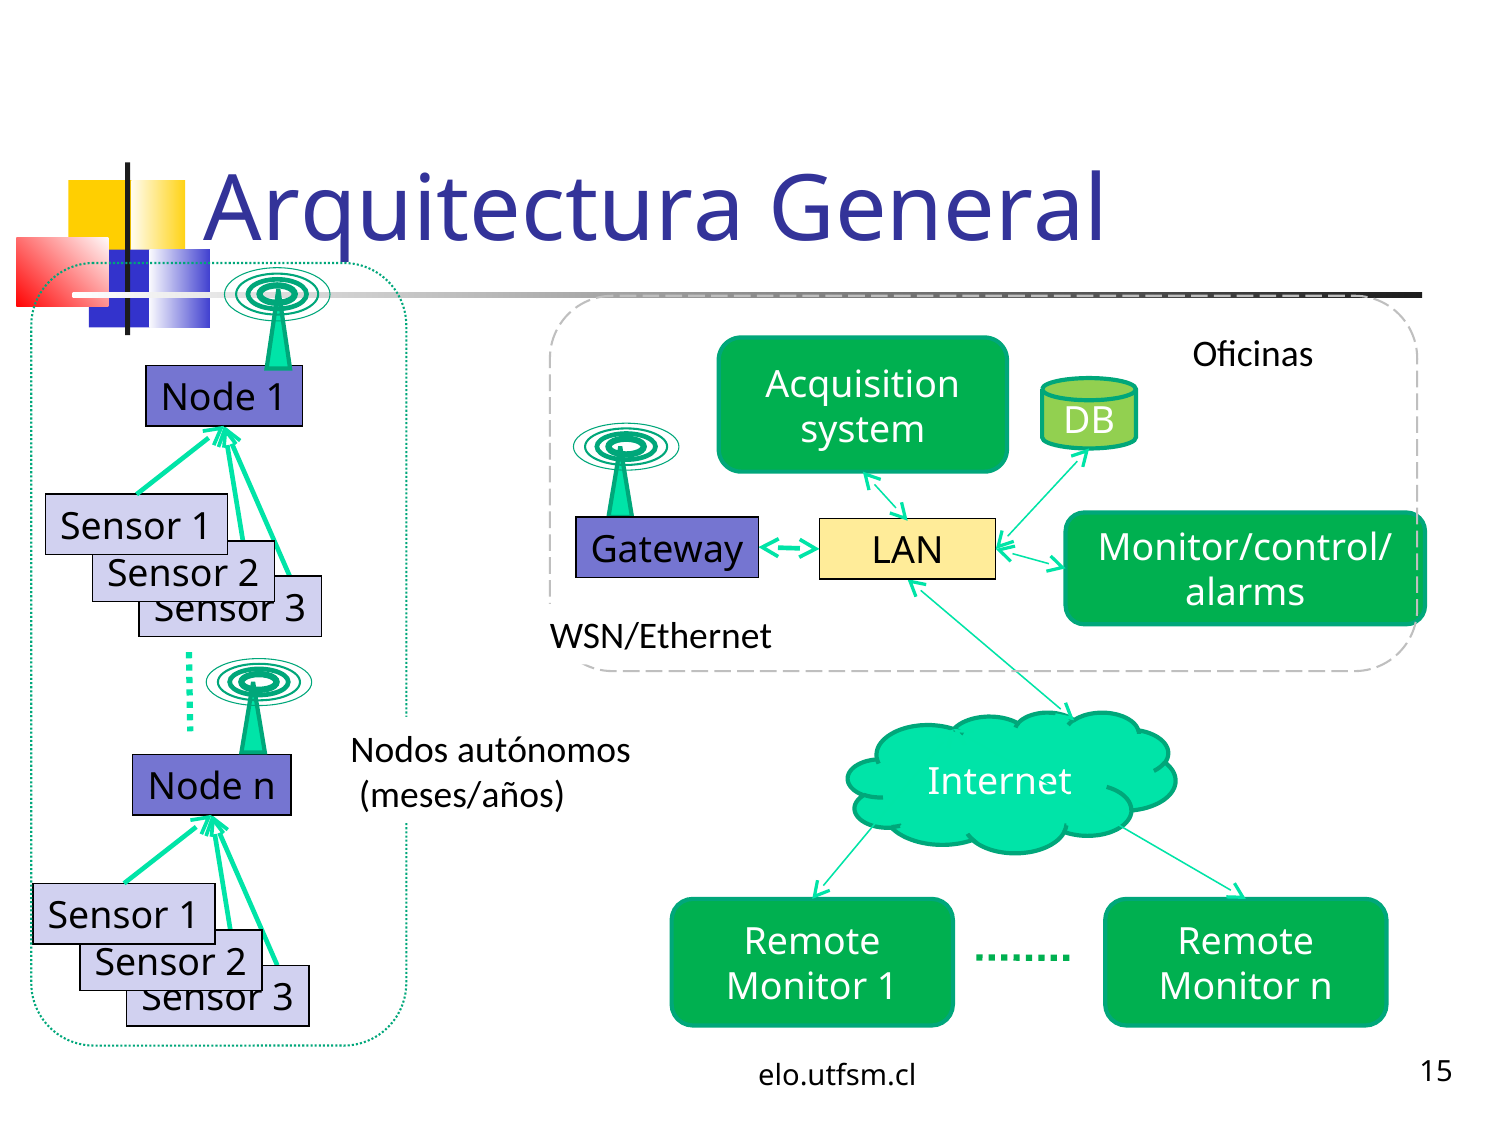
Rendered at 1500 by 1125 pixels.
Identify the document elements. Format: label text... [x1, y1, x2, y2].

text_box DB [1042, 378, 1136, 449]
text_box Monitor/control/alarms [1065, 512, 1426, 625]
text_box Remote Monitor n [1105, 898, 1387, 1026]
title Arquitectura General [243, 269, 312, 276]
text_box Sensor 1 [45, 494, 228, 555]
text_box <number> [1155, 1024, 1468, 1100]
text_box Oficinas [1177, 321, 1329, 382]
text_box LAN [819, 518, 996, 580]
text_box Remote Monitor 1 [671, 898, 953, 1026]
text_box Sensor 2 [92, 541, 275, 602]
title Arquitectura General [188, 35, 1468, 276]
text_box Sensor 2 [79, 930, 263, 991]
text_box Node n [132, 754, 291, 815]
text_box Sensor 1 [33, 883, 216, 944]
text_box Gateway [575, 516, 759, 578]
text_box Nodos autónomos (meses/años) [335, 716, 647, 823]
text_box elo.utfsm.cl [599, 1024, 1075, 1100]
text_box Sensor 3 [126, 965, 309, 1026]
text_box Internet [847, 712, 1176, 854]
text_box Sensor 3 [139, 576, 322, 637]
text_box Acquisition system [718, 337, 1008, 472]
text_box Sensor 3 [229, 992, 241, 1008]
text_box Node 1 [145, 365, 303, 426]
text_box WSN/Ethernet [535, 603, 788, 665]
text_box Sensor 3 [241, 603, 253, 619]
